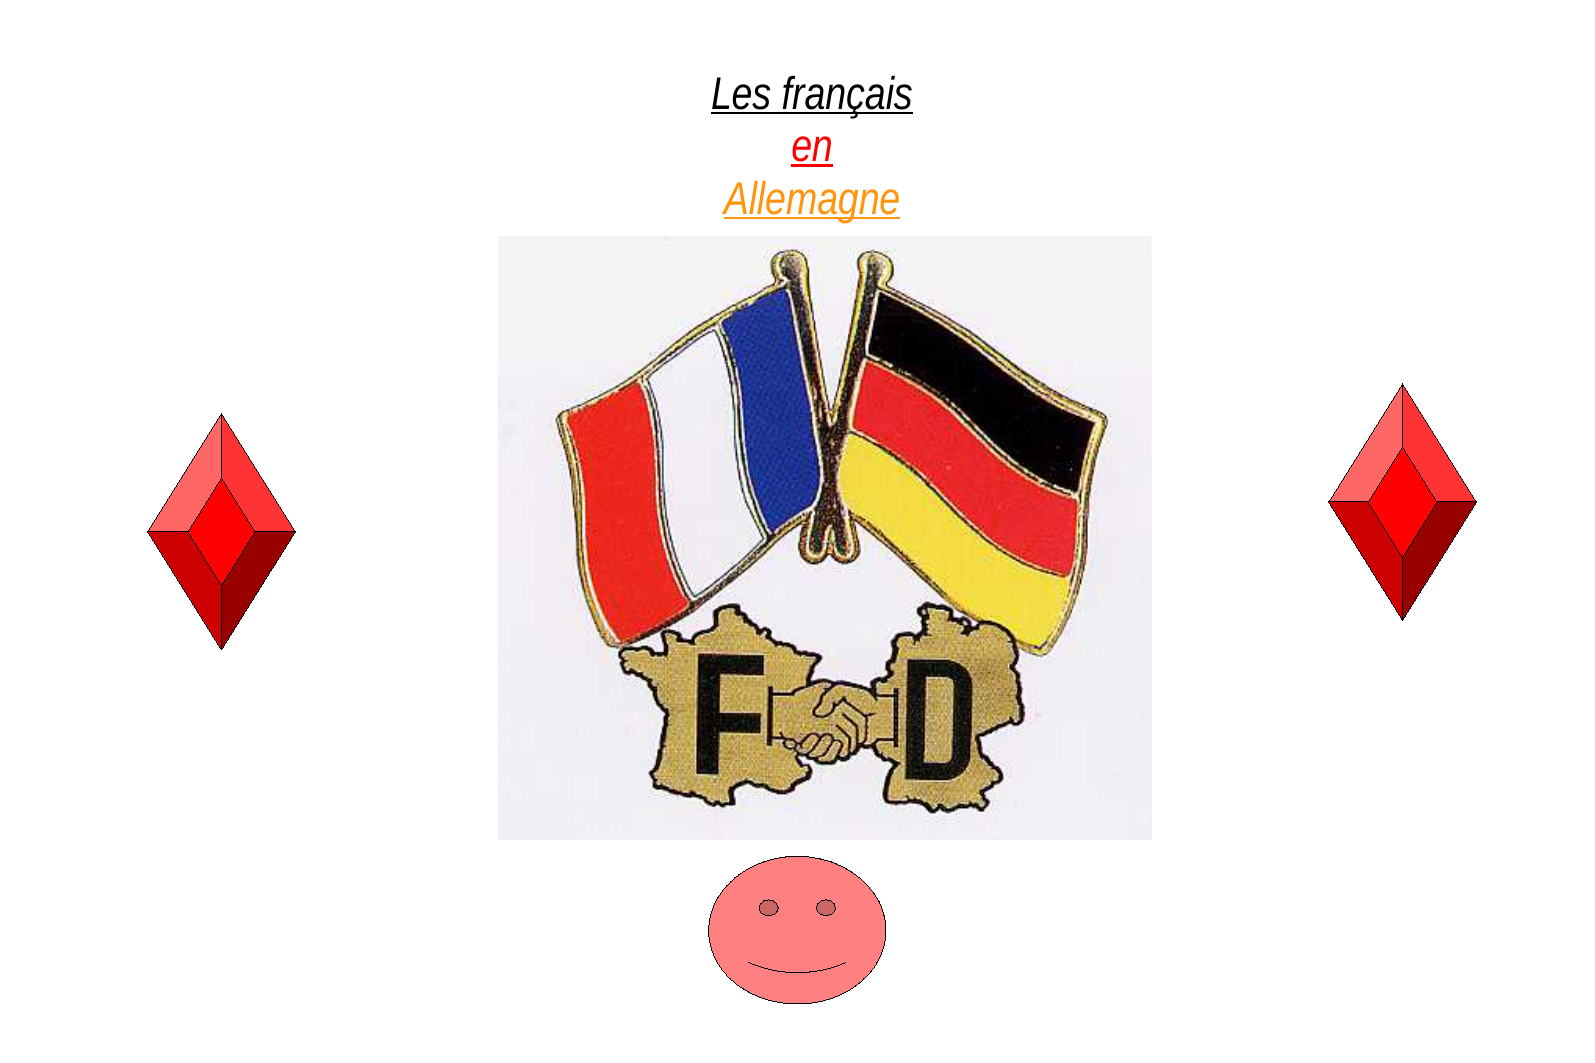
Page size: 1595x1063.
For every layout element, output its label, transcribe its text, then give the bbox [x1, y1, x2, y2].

text_box Les français en Allemagne [118, 59, 1506, 230]
text_box [1328, 448, 1477, 621]
text_box [708, 856, 886, 1004]
picture [498, 236, 1152, 840]
text_box [147, 479, 296, 650]
